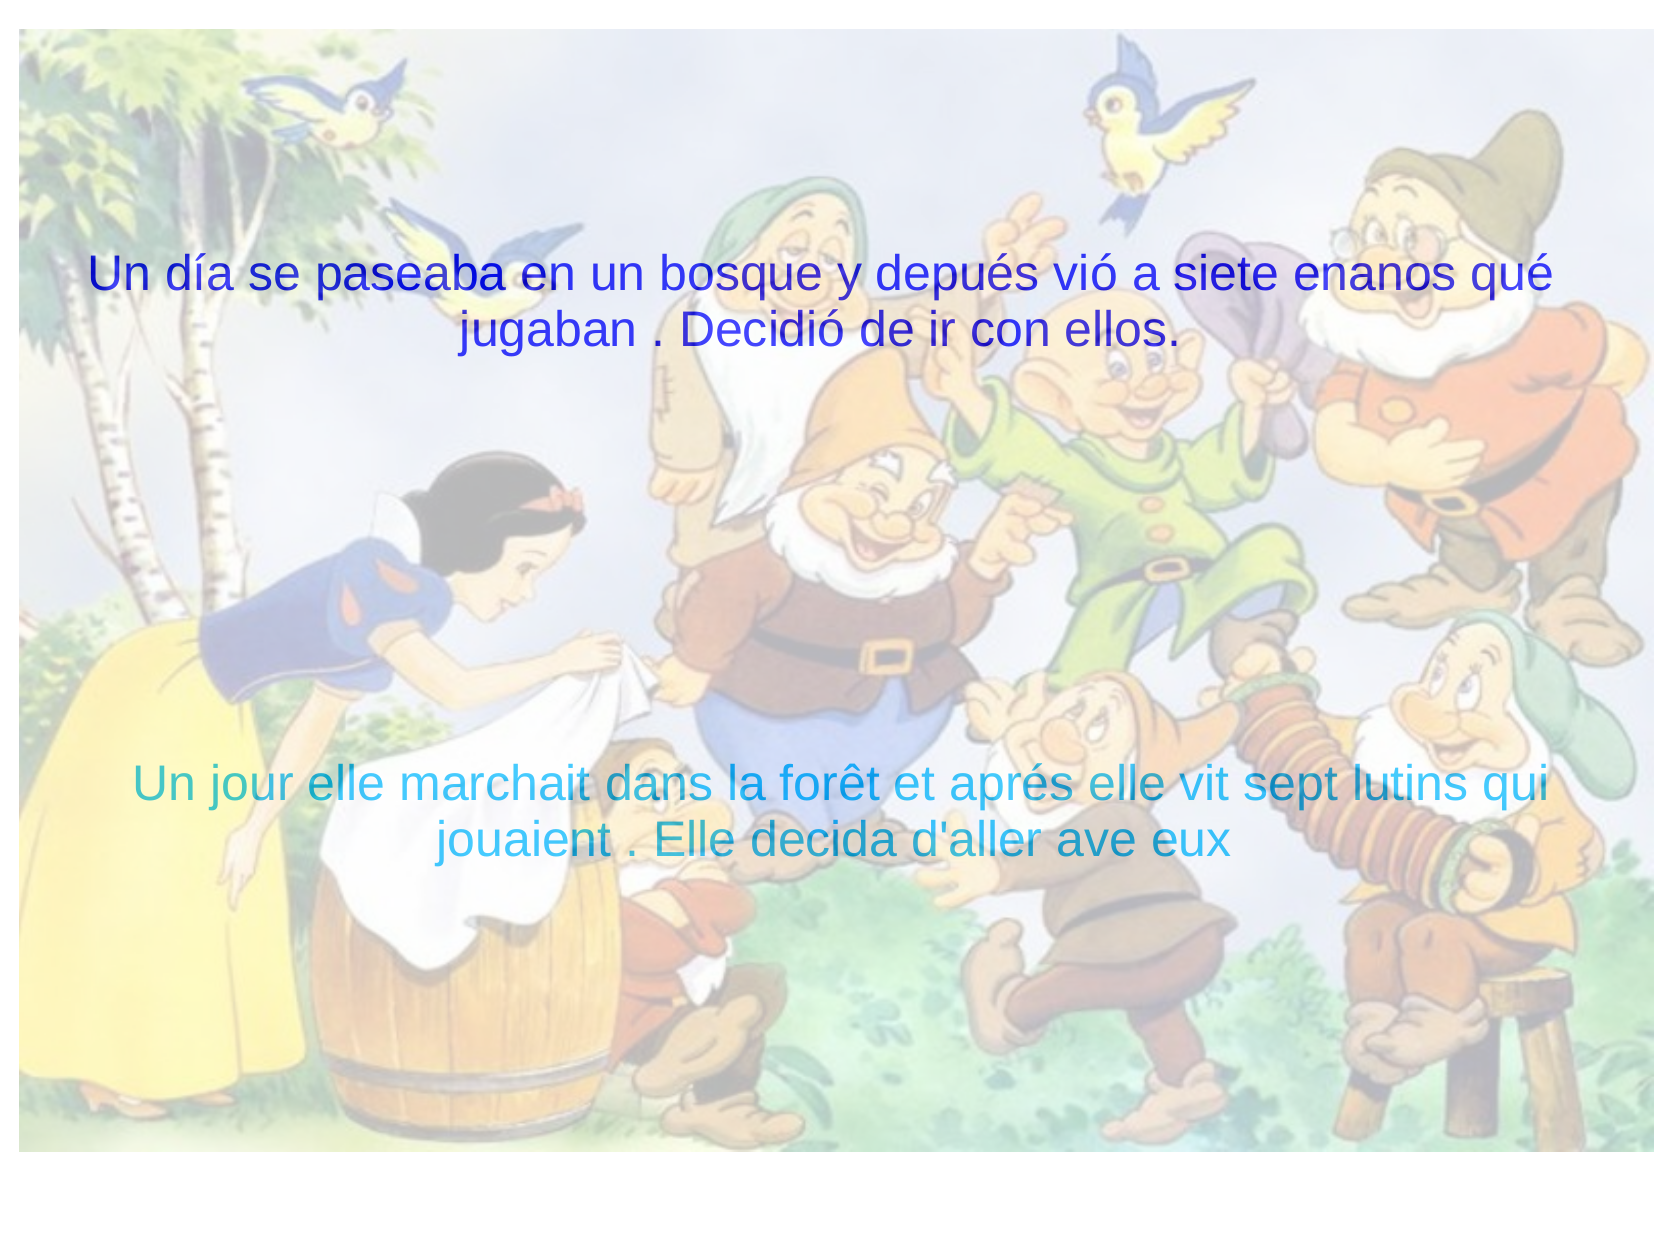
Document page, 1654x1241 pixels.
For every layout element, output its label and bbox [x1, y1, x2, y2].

picture [19, 29, 1654, 1152]
